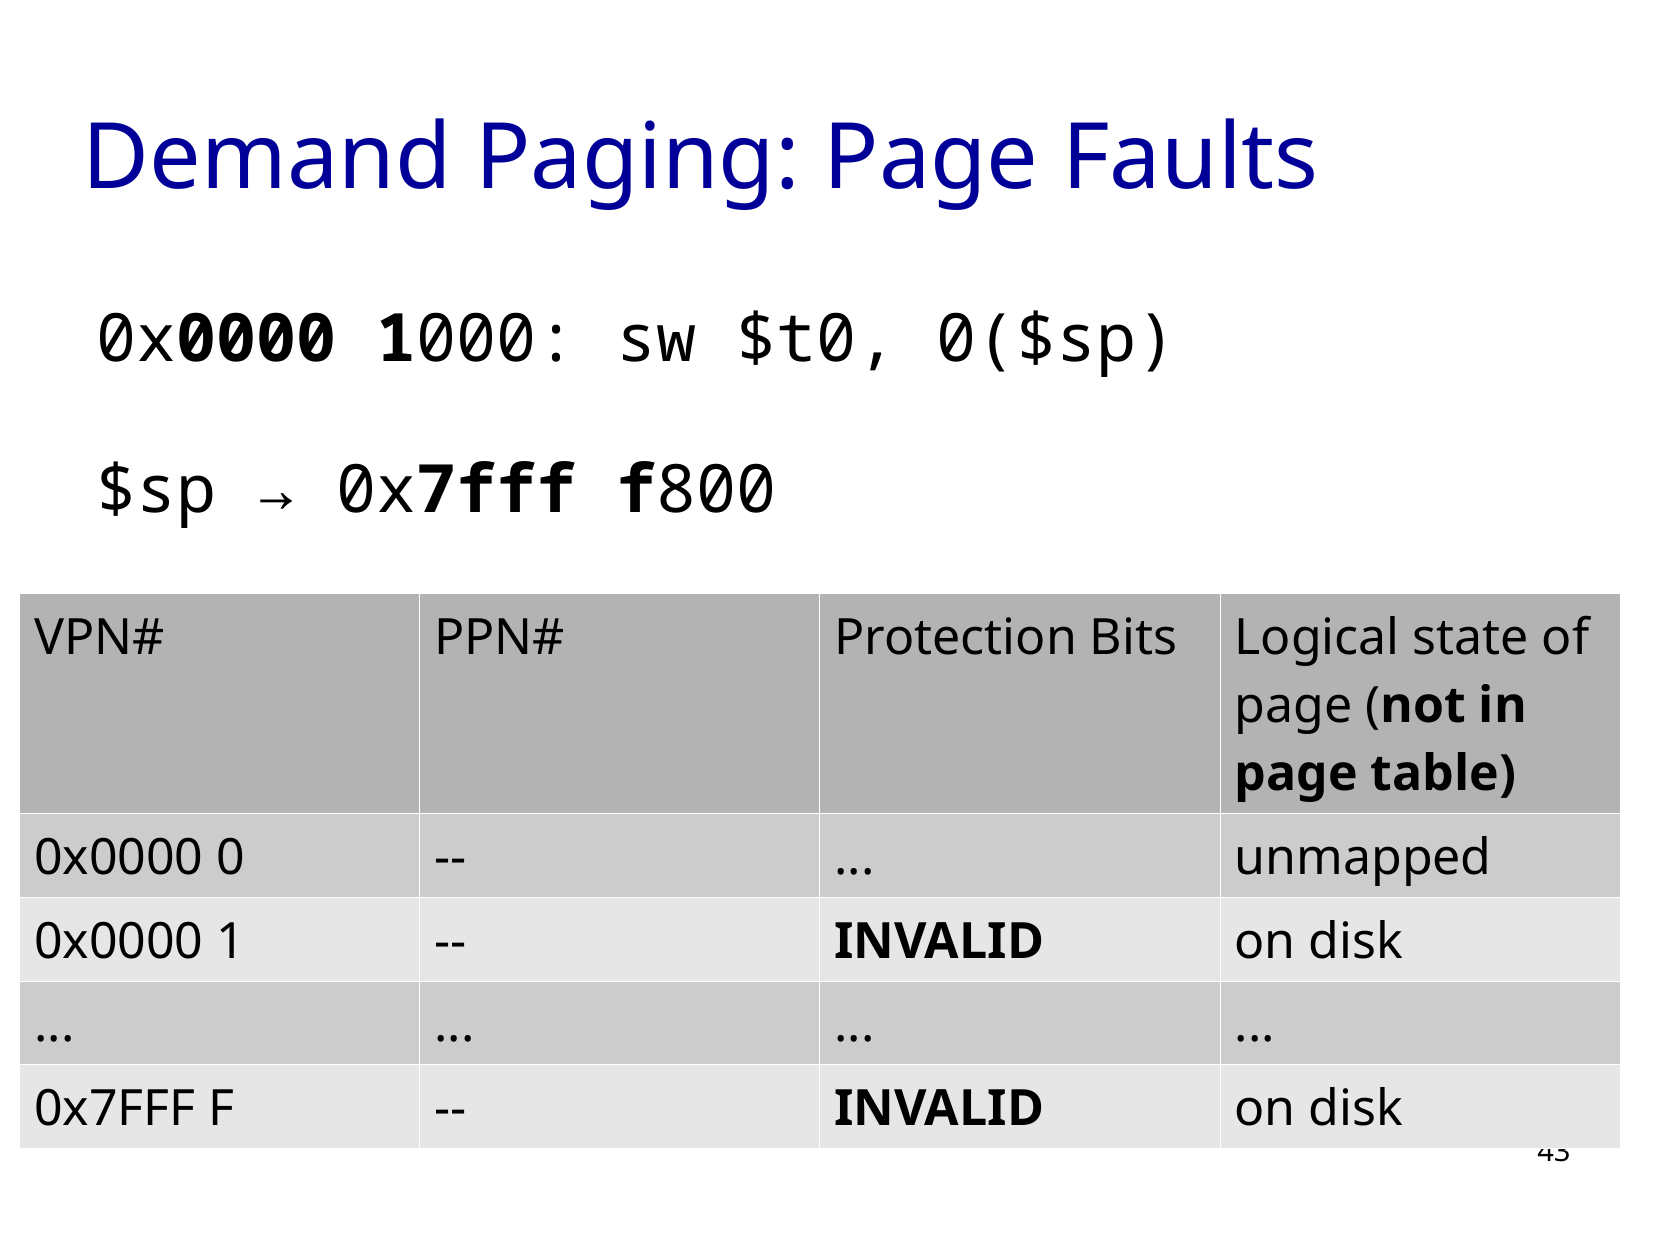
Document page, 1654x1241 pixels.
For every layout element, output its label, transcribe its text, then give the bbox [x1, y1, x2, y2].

title Demand Paging: Page Faults [82, 49, 1571, 257]
table_cell ... [820, 814, 1220, 897]
table_header VPN# [20, 594, 419, 813]
table_cell 0x0000 1 [20, 898, 419, 981]
table_header PPN# [420, 594, 819, 813]
table_cell -- [420, 814, 819, 897]
table_cell ... [20, 982, 419, 1064]
table_header Protection Bits [820, 594, 1220, 813]
table_cell on disk [1221, 898, 1620, 981]
table_cell -- [420, 898, 819, 981]
table_cell ... [1221, 982, 1620, 1064]
table_cell on disk [1221, 1065, 1620, 1148]
table_cell ... [420, 982, 819, 1064]
table_cell INVALID [820, 1065, 1220, 1148]
table_cell unmapped [1221, 814, 1620, 897]
table_cell ... [820, 982, 1220, 1064]
table_cell INVALID [820, 898, 1220, 981]
table_header Logical state of page (not in page table) [1221, 594, 1620, 813]
table_cell 0x0000 0 [20, 814, 419, 897]
list 0x0000 1000: sw $t0, 0($sp) $sp → 0x7fff f800 [60, 290, 1231, 593]
table_cell 0x7FFF F [20, 1065, 419, 1148]
table_cell -- [420, 1065, 819, 1148]
